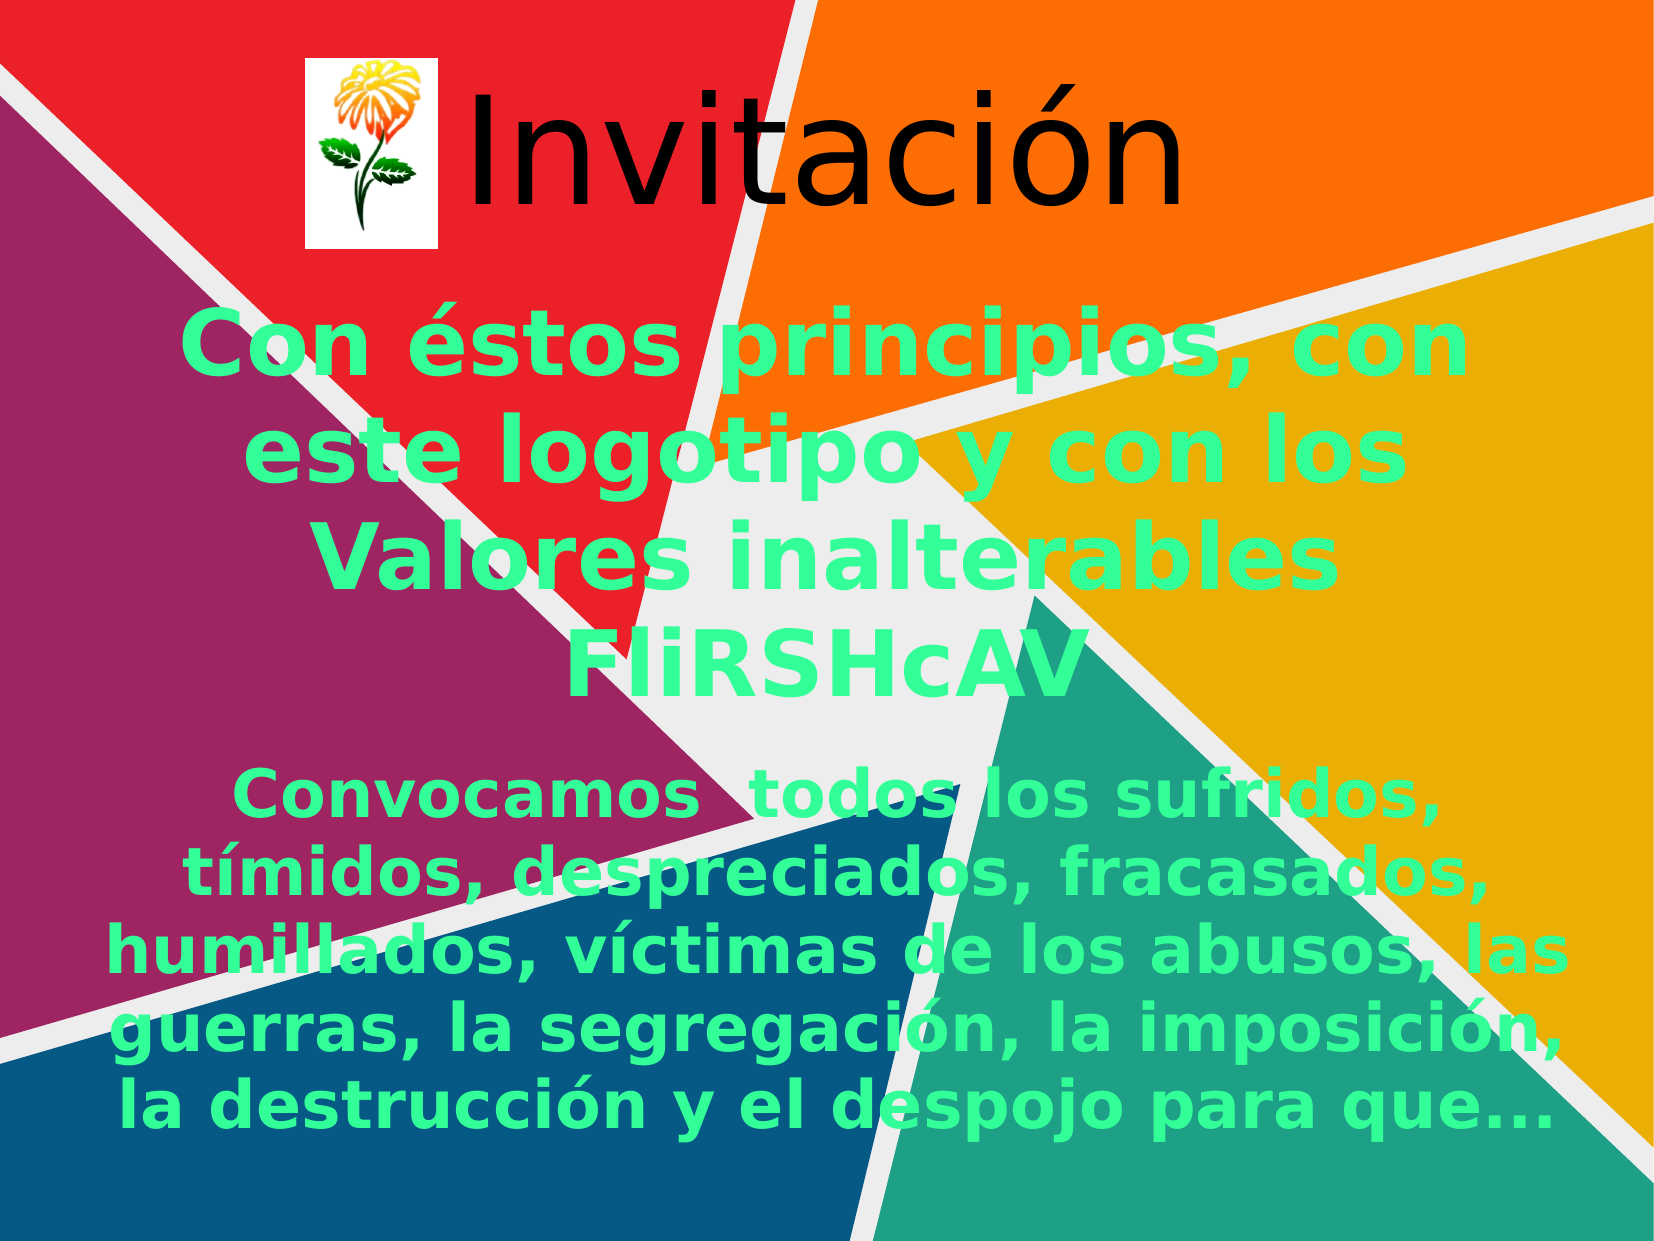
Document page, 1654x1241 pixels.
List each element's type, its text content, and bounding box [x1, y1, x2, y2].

list Con éstos principios, con este logotipo y con los Valores inalterables FliRSHcAV [82, 290, 1571, 756]
title Invitación [82, 49, 1571, 257]
picture [305, 58, 438, 249]
list Convocamos todos los sufridos, tímidos, despreciados, fracasados, humillados, víctimas de los abusos, las guerras, la segregación, la imposición, la destrucción y el despojo para que... [94, 755, 1583, 1222]
